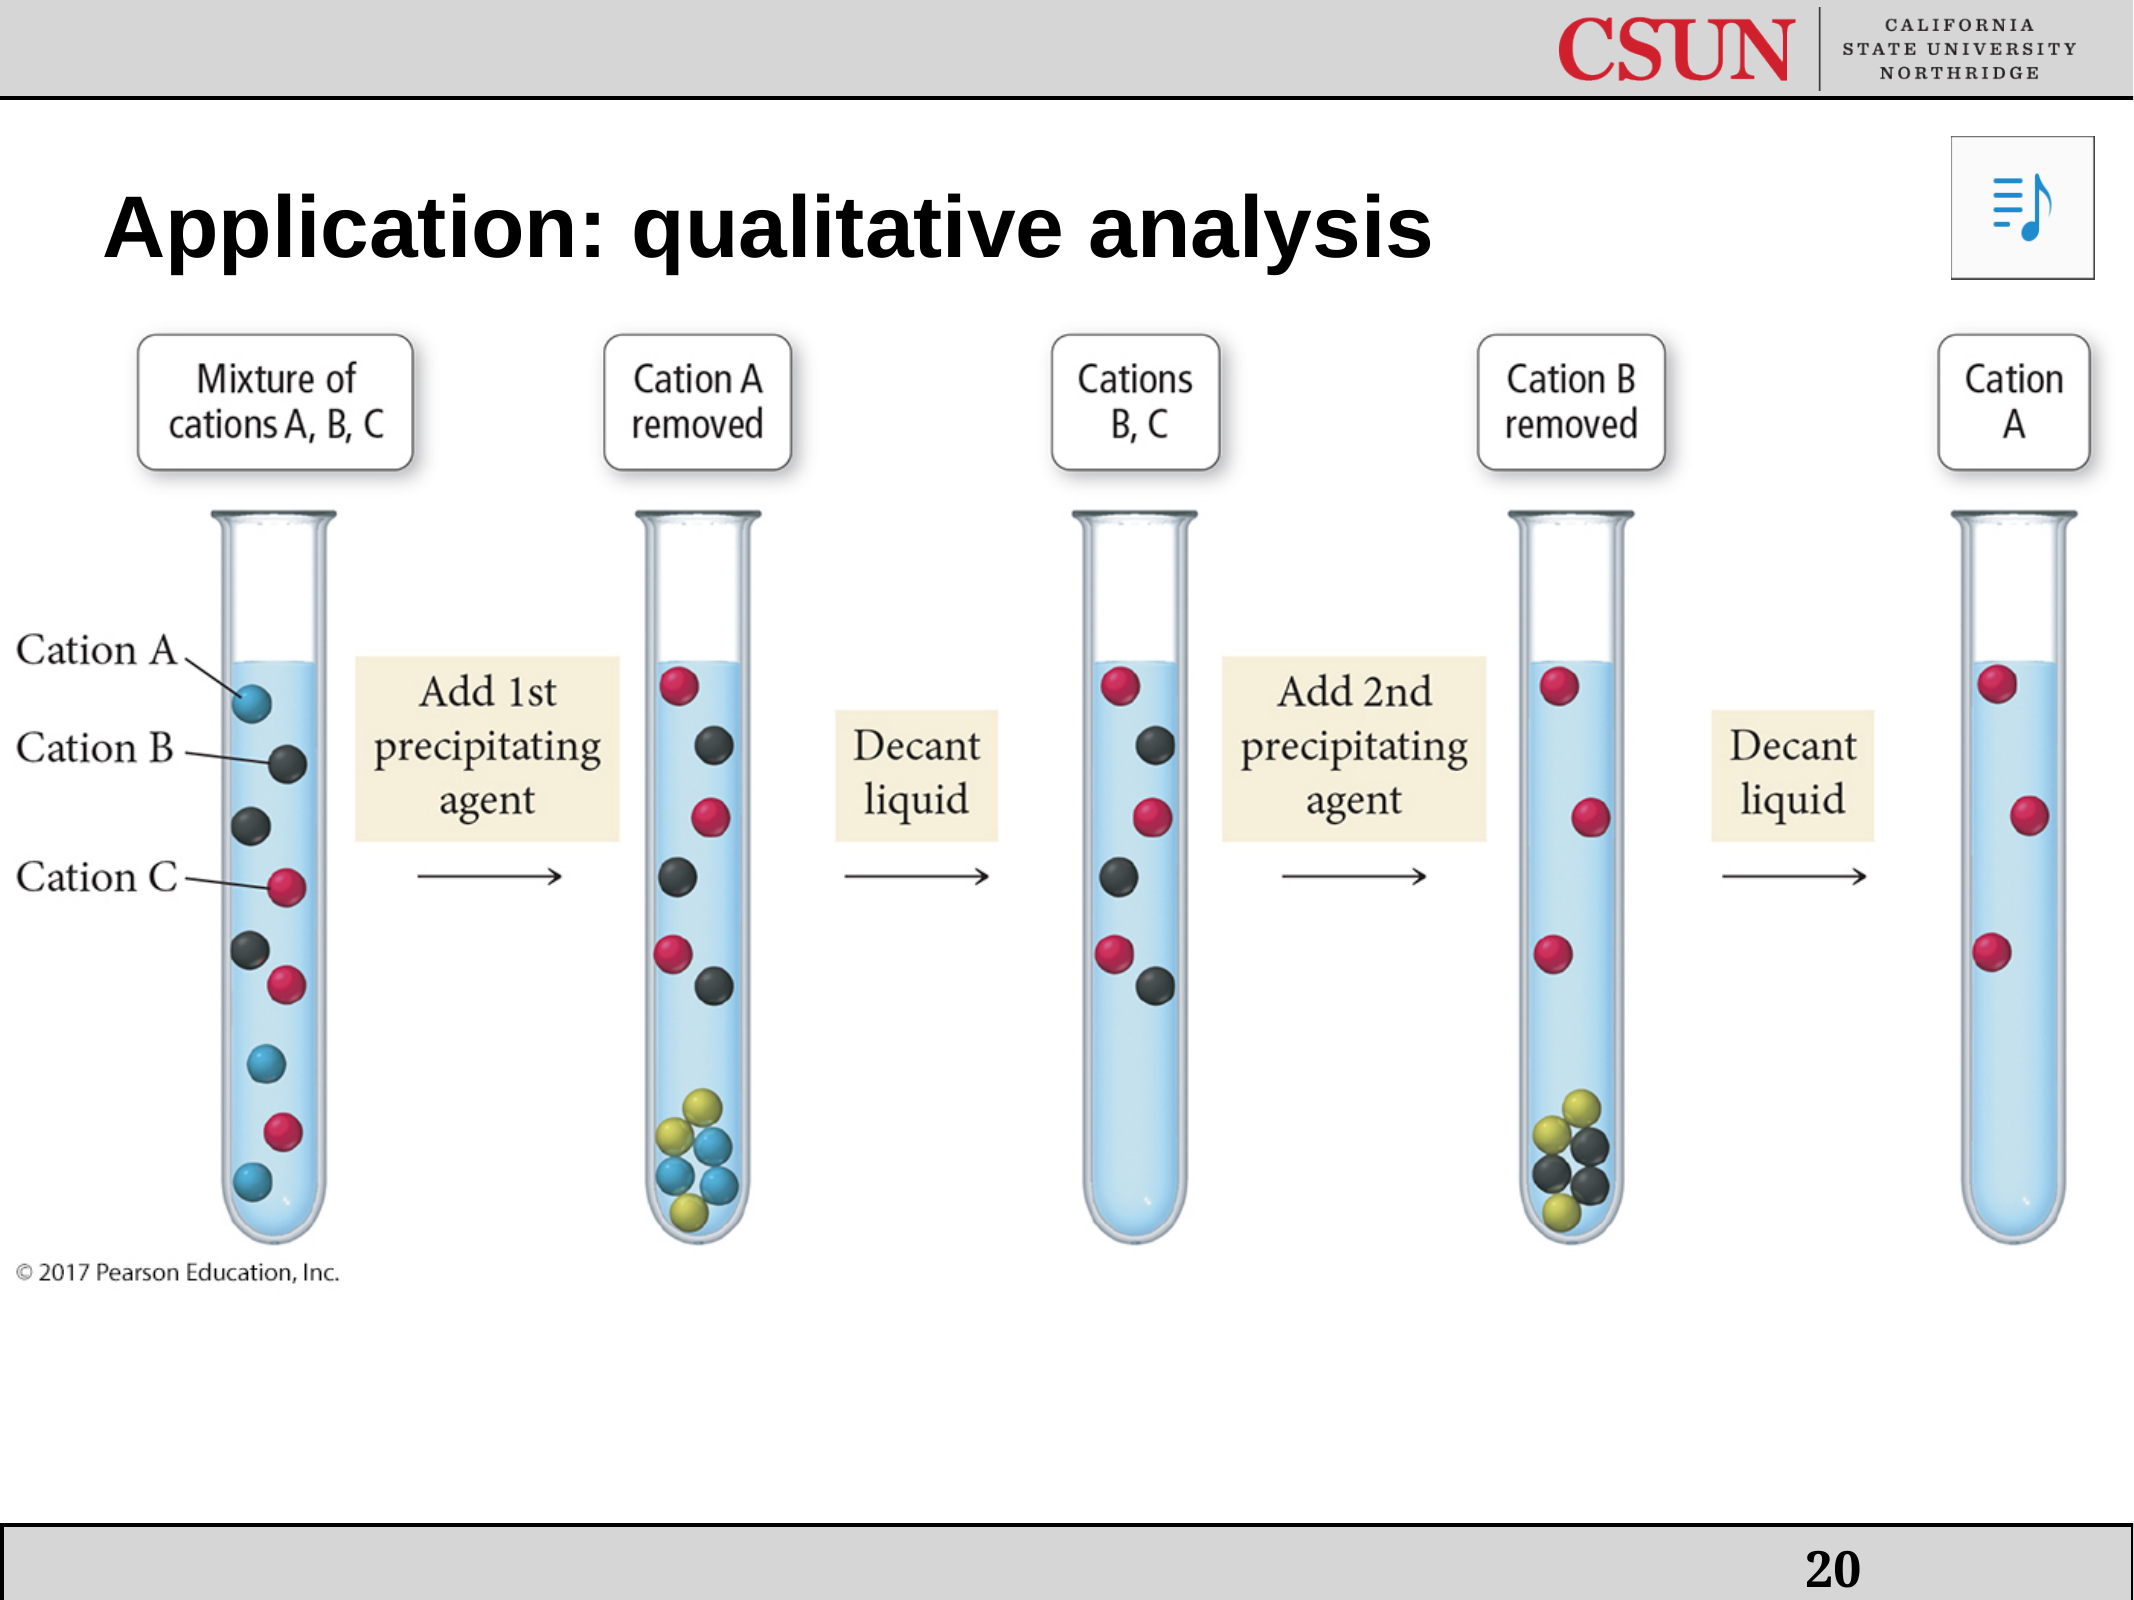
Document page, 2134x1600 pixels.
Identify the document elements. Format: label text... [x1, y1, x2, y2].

picture [0, 304, 2134, 1296]
title Application: qualitative analysis [93, 104, 2040, 284]
text_box [1950, 135, 2096, 281]
picture [1559, 7, 2076, 91]
